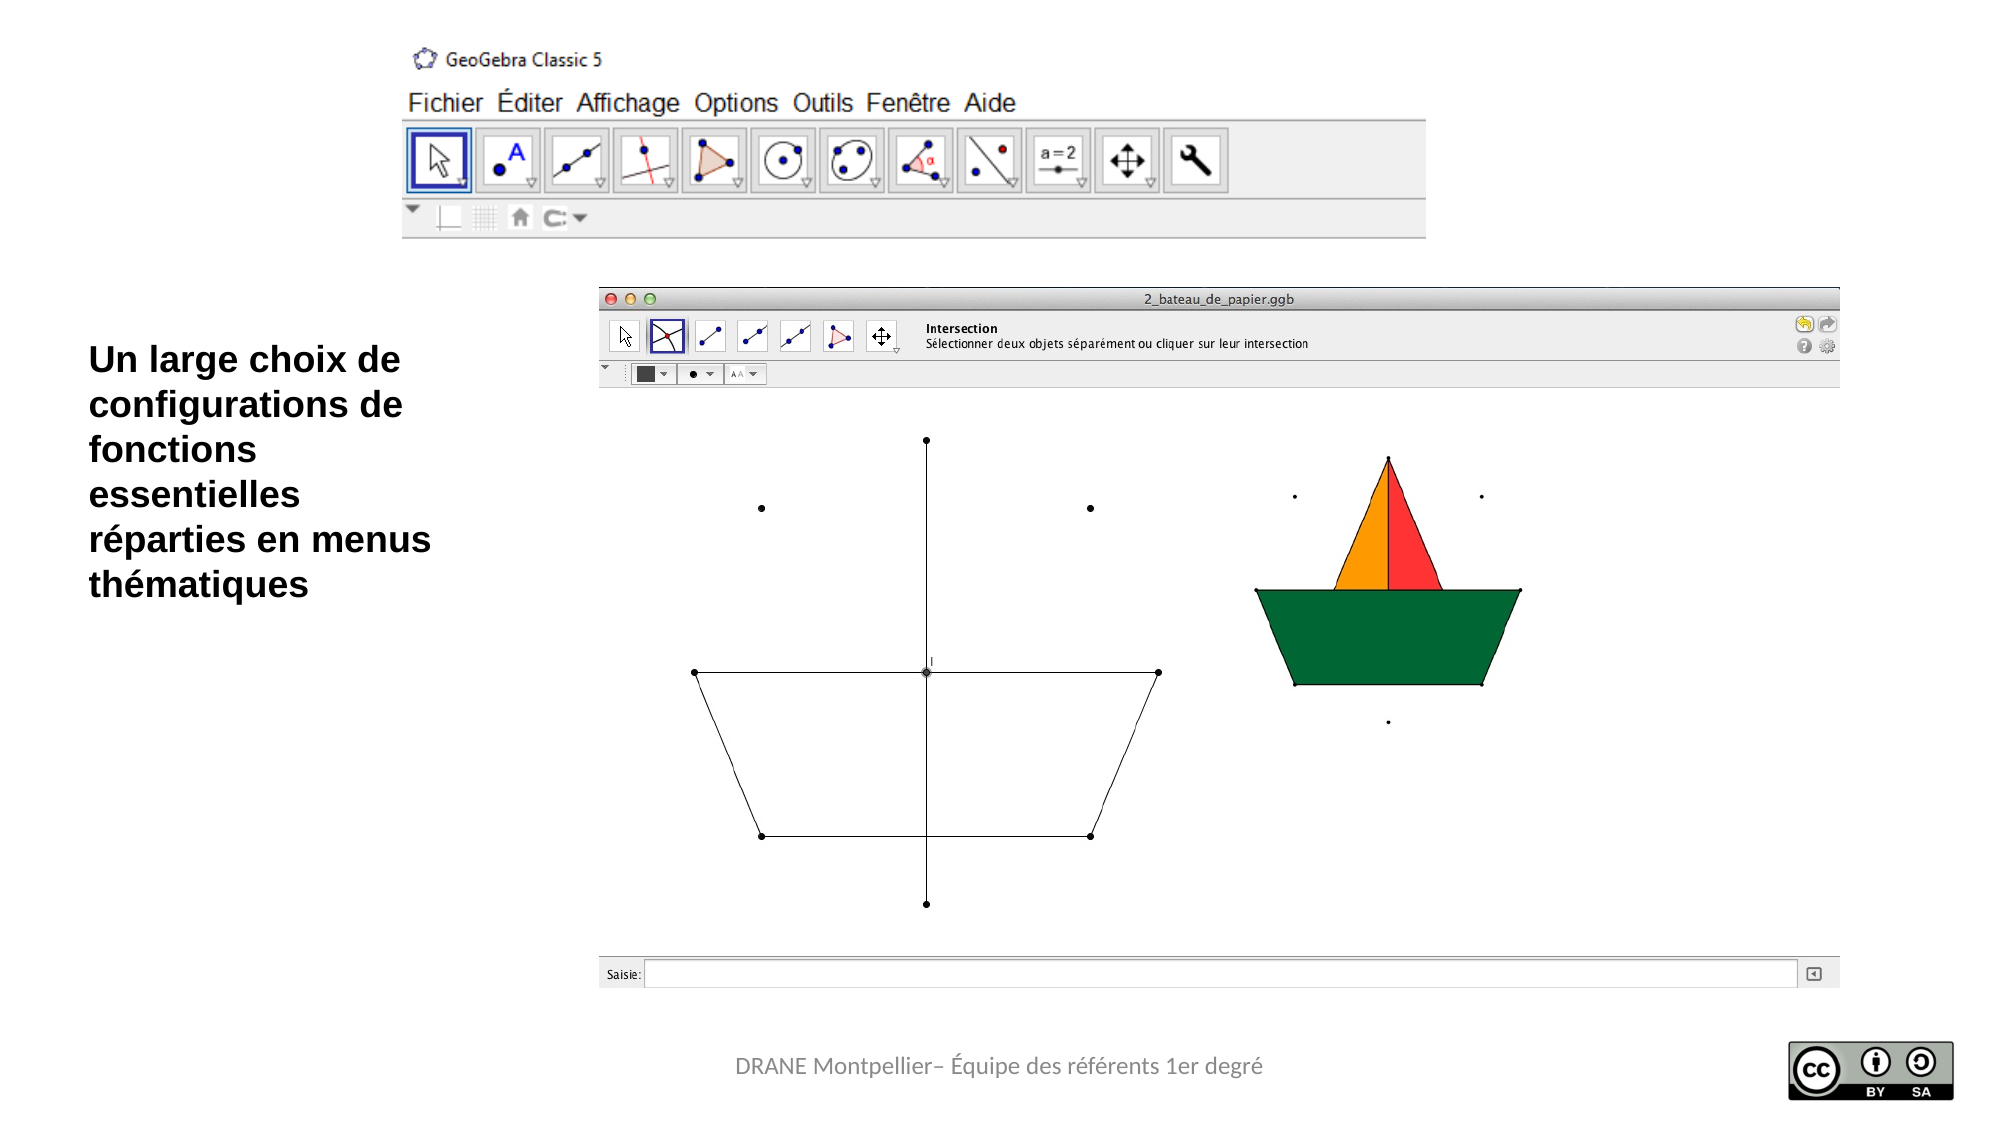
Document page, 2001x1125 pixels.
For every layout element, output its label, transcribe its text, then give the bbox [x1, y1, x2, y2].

text_box Un large choix de configurations de fonctions essentielles réparties en menus thématiques [73, 327, 453, 615]
picture [1781, 1037, 1956, 1105]
picture [402, 40, 1840, 989]
text_box DRANE Montpellier– Équipe des référents 1er degré [435, 1034, 1565, 1095]
